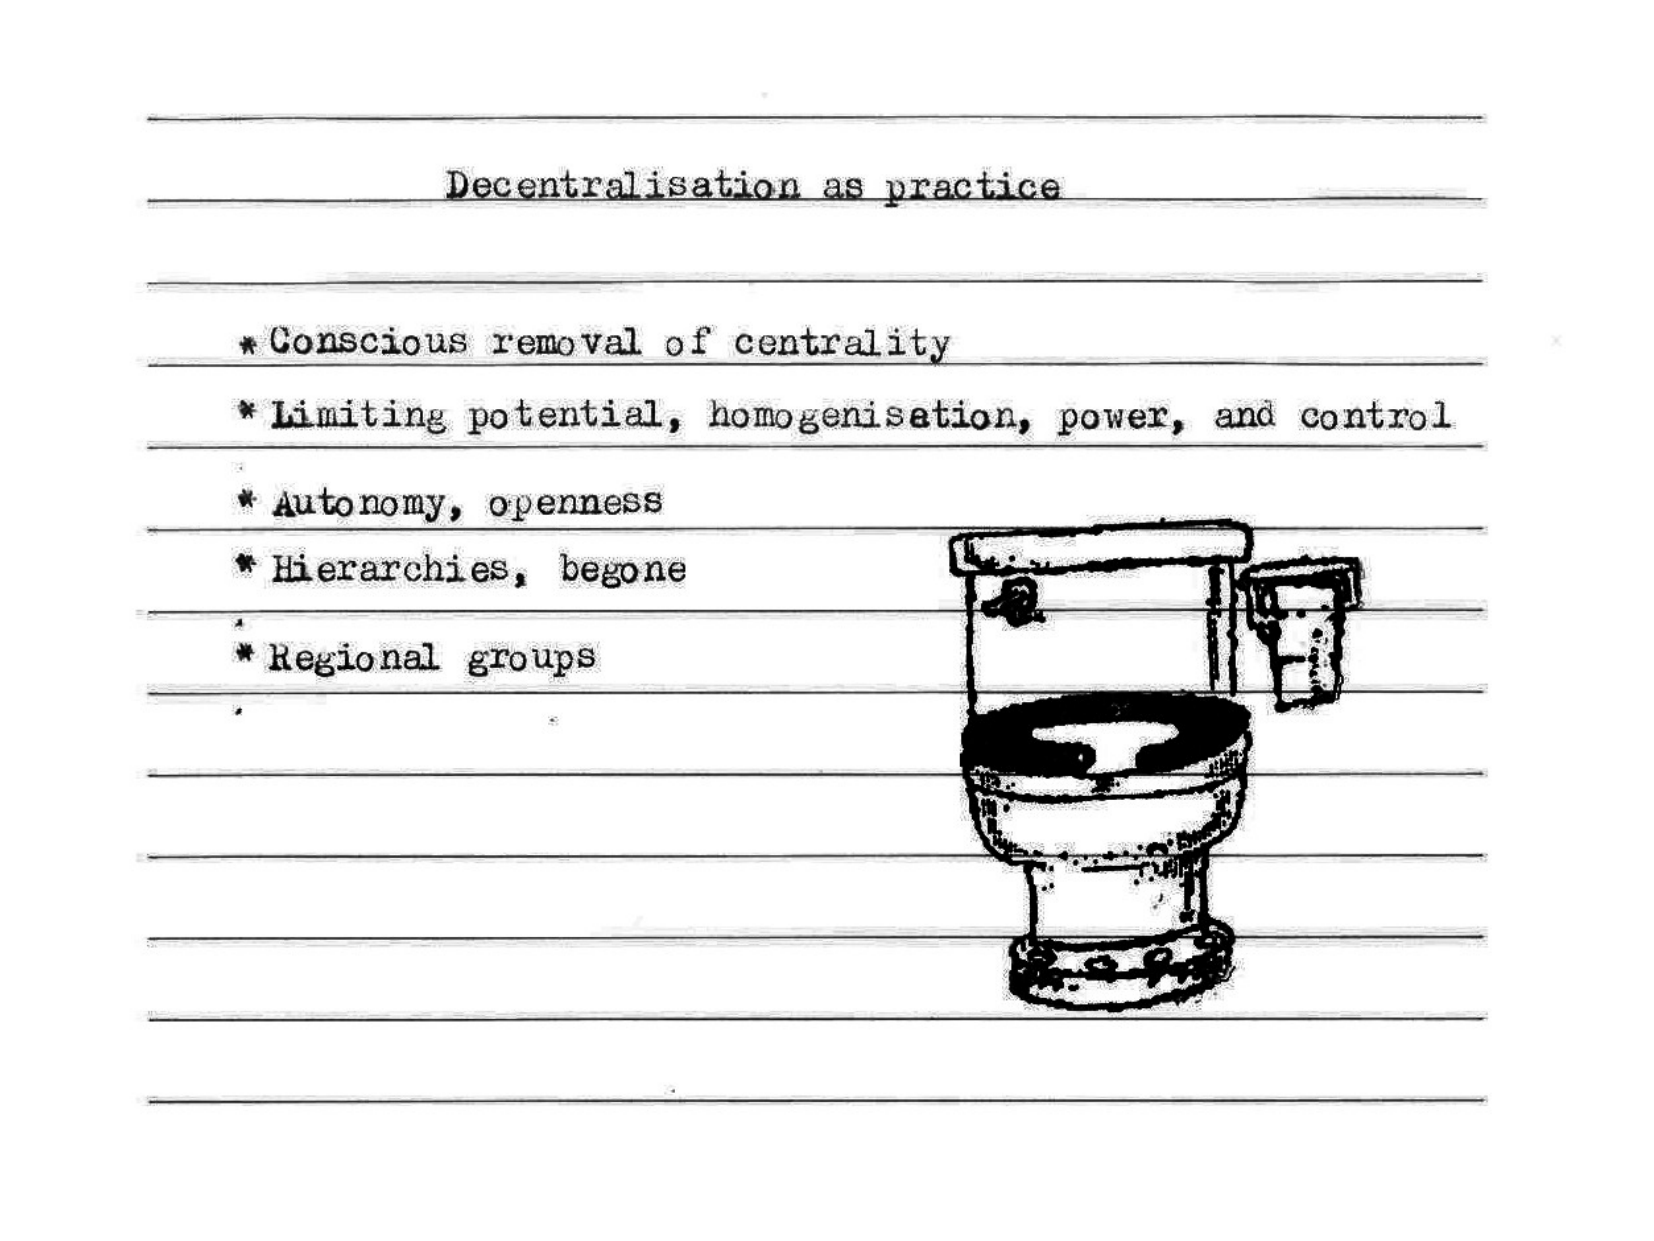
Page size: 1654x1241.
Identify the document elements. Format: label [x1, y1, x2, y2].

picture [35, 90, 1571, 1151]
